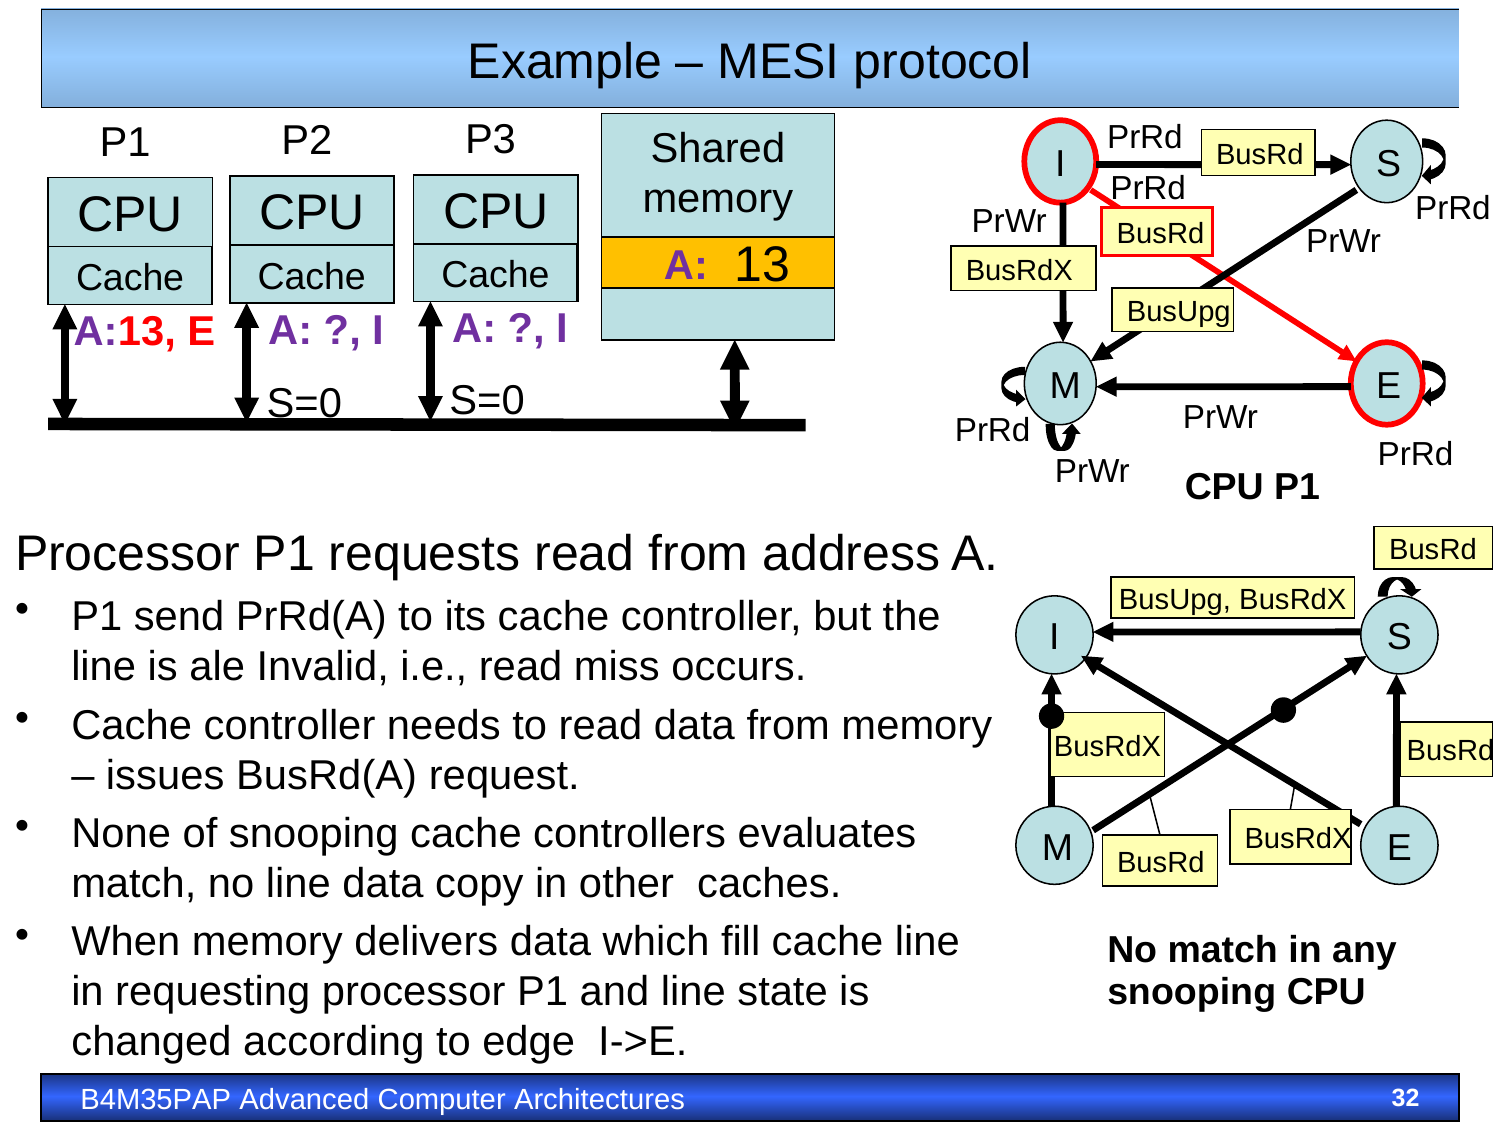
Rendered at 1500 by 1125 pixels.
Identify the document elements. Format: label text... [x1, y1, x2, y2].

text_box BusUpg, BusRdX [1110, 577, 1355, 618]
text_box E [1360, 806, 1439, 885]
text_box BusRd [1244, 129, 1315, 176]
text_box S [1350, 120, 1423, 203]
text_box Cache [413, 243, 578, 302]
text_box CPU P1 [1170, 457, 1355, 515]
text_box A: ?, I [253, 295, 399, 361]
text_box BusRdX [1050, 712, 1165, 777]
text_box M [1015, 806, 1094, 885]
text_box P3 [449, 108, 532, 170]
text_box S [1360, 595, 1439, 674]
text_box PrWr [956, 191, 1062, 247]
text_box BusRd [1373, 526, 1493, 570]
text_box I [1015, 595, 1094, 674]
text_box [1271, 698, 1296, 723]
text_box [805, 237, 835, 289]
text_box PrWr [950, 441, 1234, 542]
text_box BusUpg [1112, 287, 1234, 332]
text_box PrWr [1151, 387, 1290, 488]
text_box [1422, 361, 1445, 405]
text_box S=0 [434, 365, 540, 431]
text_box A: ?, I [437, 293, 583, 359]
text_box BusRdX [1229, 809, 1351, 864]
text_box E [1350, 342, 1423, 424]
text_box BusRd [1101, 214, 1213, 256]
text_box Cache [229, 245, 394, 303]
text_box PrRd [933, 400, 1046, 456]
text_box P1 [83, 108, 167, 172]
text_box PrWr [1291, 211, 1423, 312]
text_box No match in any snooping CPU [1092, 921, 1418, 1021]
text_box [1046, 424, 1079, 451]
text_box Cache [48, 246, 212, 305]
text_box PrRd [1058, 159, 1248, 214]
text_box PrRd [1054, 108, 1244, 163]
text_box 13 [705, 223, 805, 299]
text_box A:13, E [58, 296, 230, 362]
text_box [1378, 577, 1420, 596]
text_box Shared memory [601, 289, 835, 340]
text_box BusRd [1400, 722, 1493, 777]
text_box [1002, 367, 1025, 400]
text_box PrRd [1359, 424, 1472, 480]
text_box CPU [229, 176, 395, 295]
text_box CPU [48, 177, 213, 296]
text_box I [1024, 120, 1058, 191]
text_box Shared memory [601, 113, 835, 237]
text_box Processor P1 requests read from address A. P1 send PrRd(A) to its cache controller, but the line is ale Invalid, i.e., read miss occurs. Cache controller needs to read data from memory – issues BusRd(A) request. None of snooping cache controllers evaluates match, no line data copy in other caches. When memory delivers data which fill cache line in requesting processor P1 and line state is changed according to edge I->E. [0, 513, 1015, 1005]
text_box S=0 [251, 368, 357, 434]
text_box M [1024, 342, 1097, 425]
text_box P2 [265, 108, 349, 171]
text_box [1422, 139, 1445, 178]
title Example – MESI protocol [41, 8, 1459, 108]
text_box A: [638, 230, 724, 296]
text_box [1039, 704, 1064, 729]
text_box BusRd [1102, 834, 1218, 886]
text_box BusRdX [950, 246, 1097, 291]
text_box [601, 237, 638, 289]
text_box PrRd [1400, 178, 1500, 234]
text_box CPU [413, 174, 578, 243]
